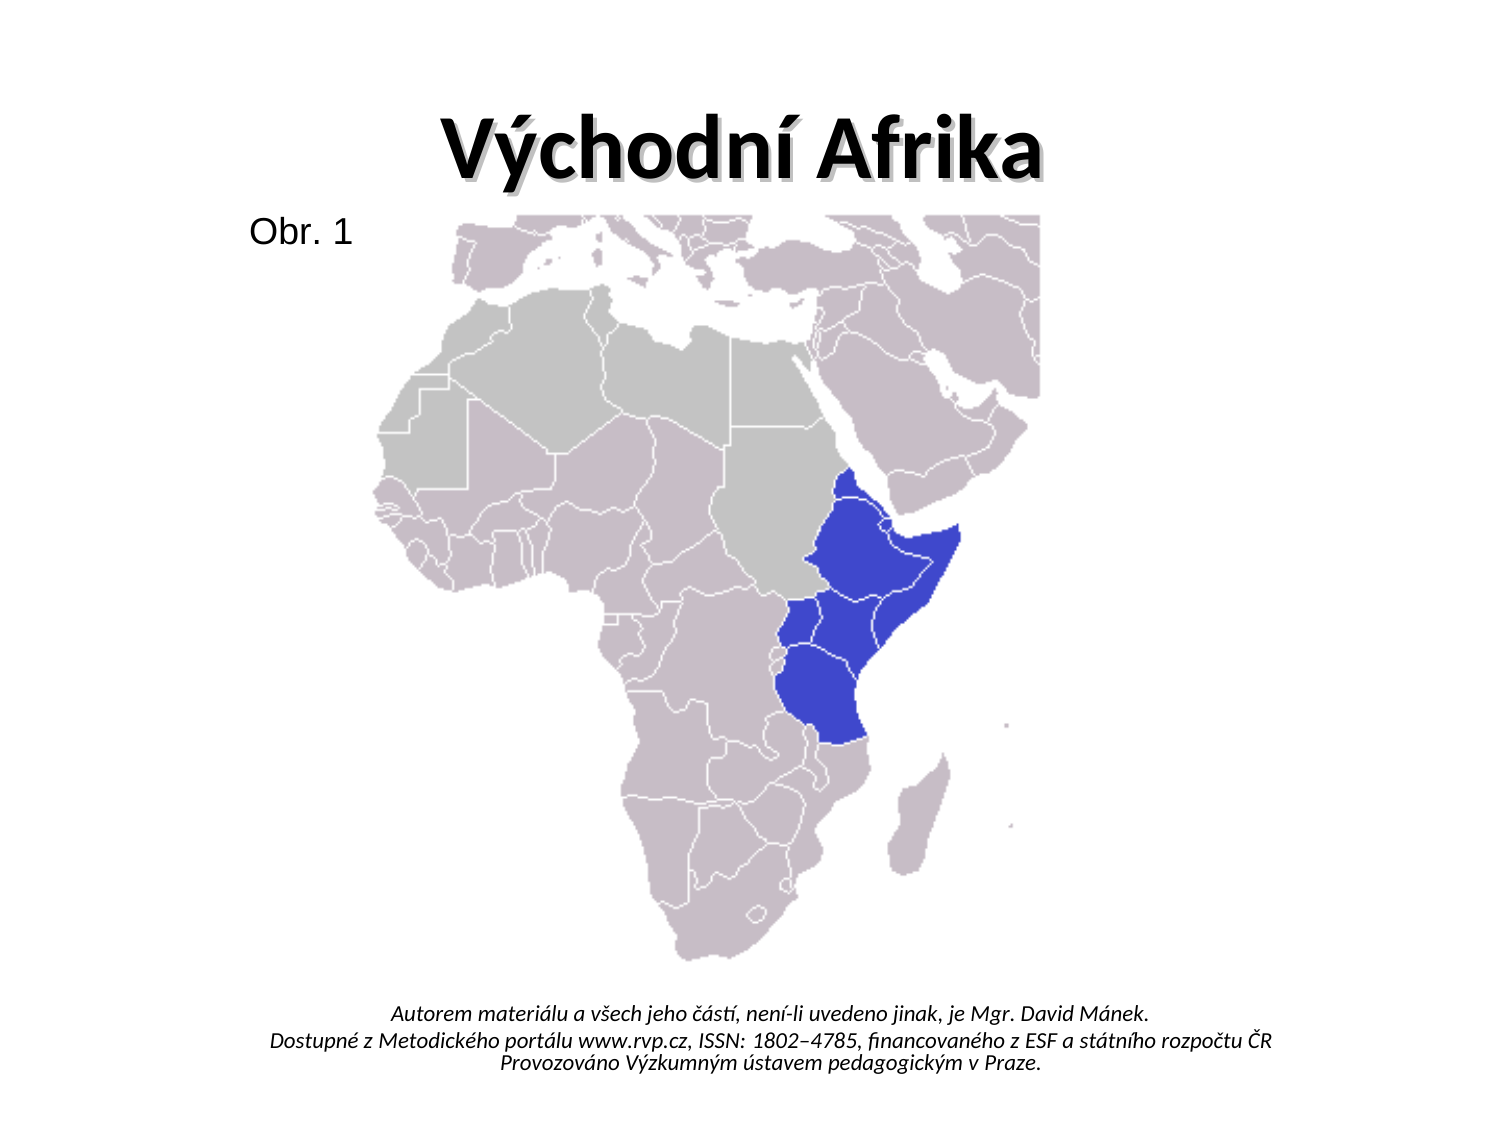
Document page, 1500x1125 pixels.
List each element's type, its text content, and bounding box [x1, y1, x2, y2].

picture [363, 199, 1055, 997]
title Východní Afrika [105, 46, 1381, 237]
text_box Obr. 1 [234, 199, 363, 260]
text_box Autorem materiálu a všech jeho částí, není-li uvedeno jinak, je Mgr. David Mánek. Dostupné z Metodického portálu www.rvp.cz, ISSN: 1802–4785, financovaného z ESF a státního rozpočtu ČR Provozováno Výzkumným ústavem pedagogickým v Praze. [246, 996, 1297, 1090]
